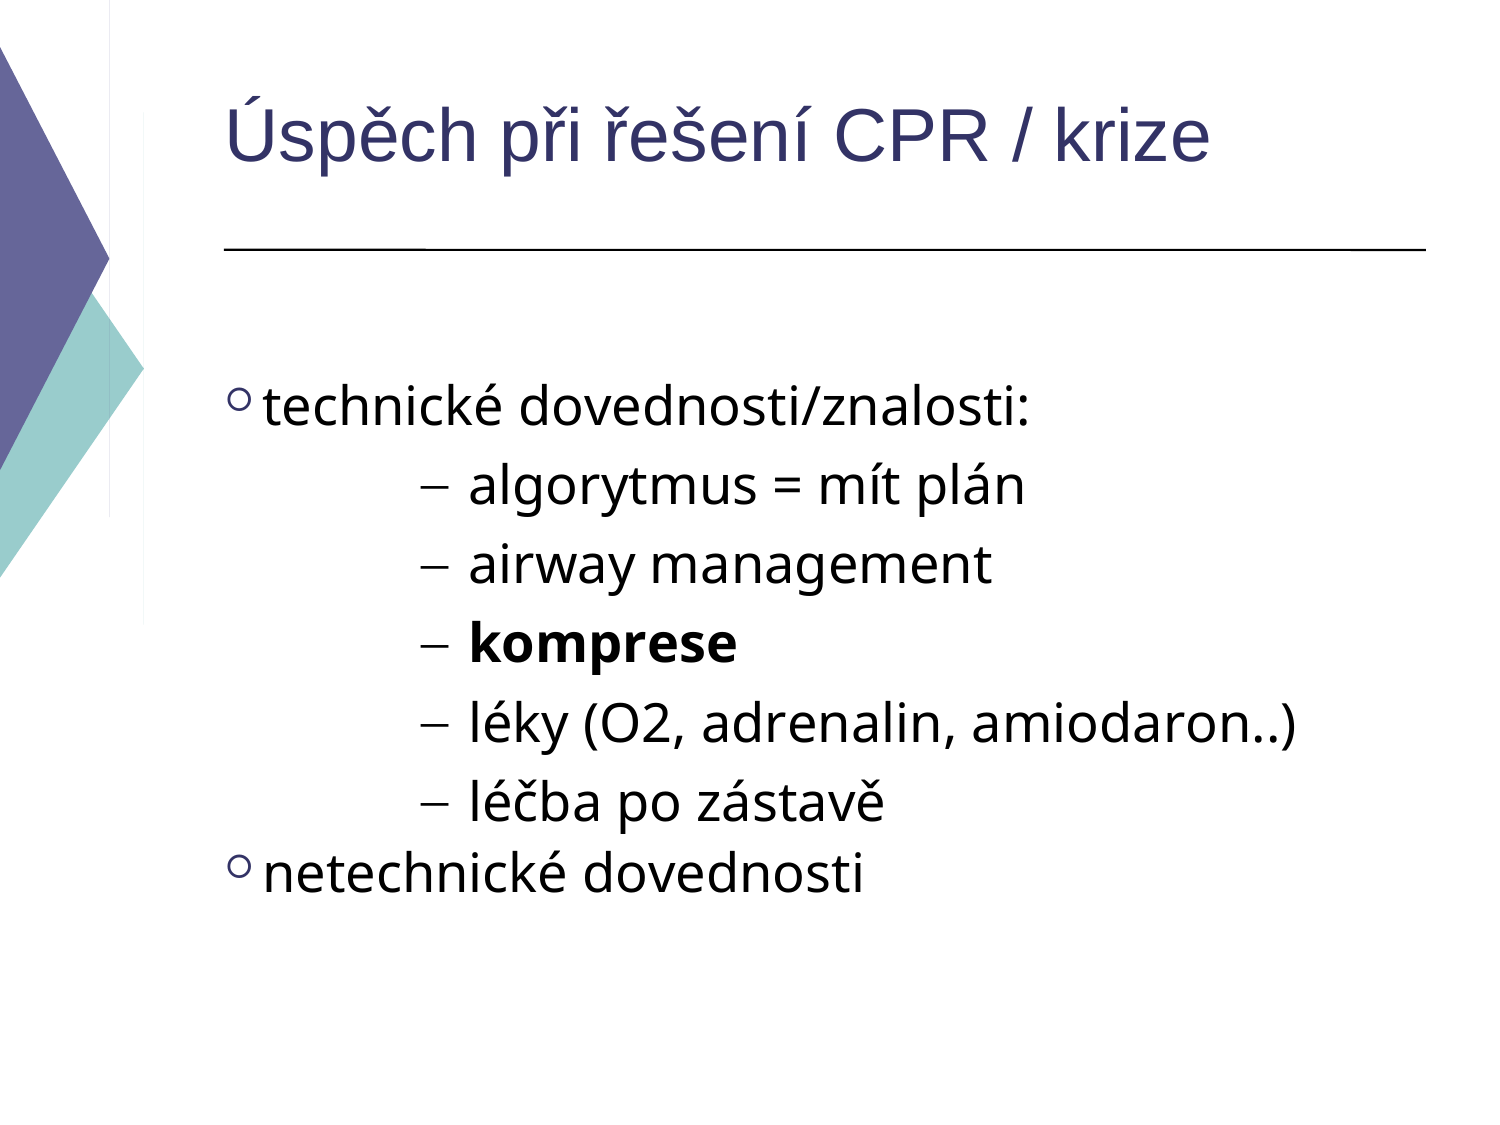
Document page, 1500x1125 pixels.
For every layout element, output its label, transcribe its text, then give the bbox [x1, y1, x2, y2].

title Úspěch při řešení CPR / krize [224, 41, 1423, 236]
list technické dovednosti/znalosti: algorytmus = mít plán airway management komprese léky (O2, adrenalin, amiodaron..) léčba po zástavě netechnické dovednosti [224, 299, 1423, 966]
